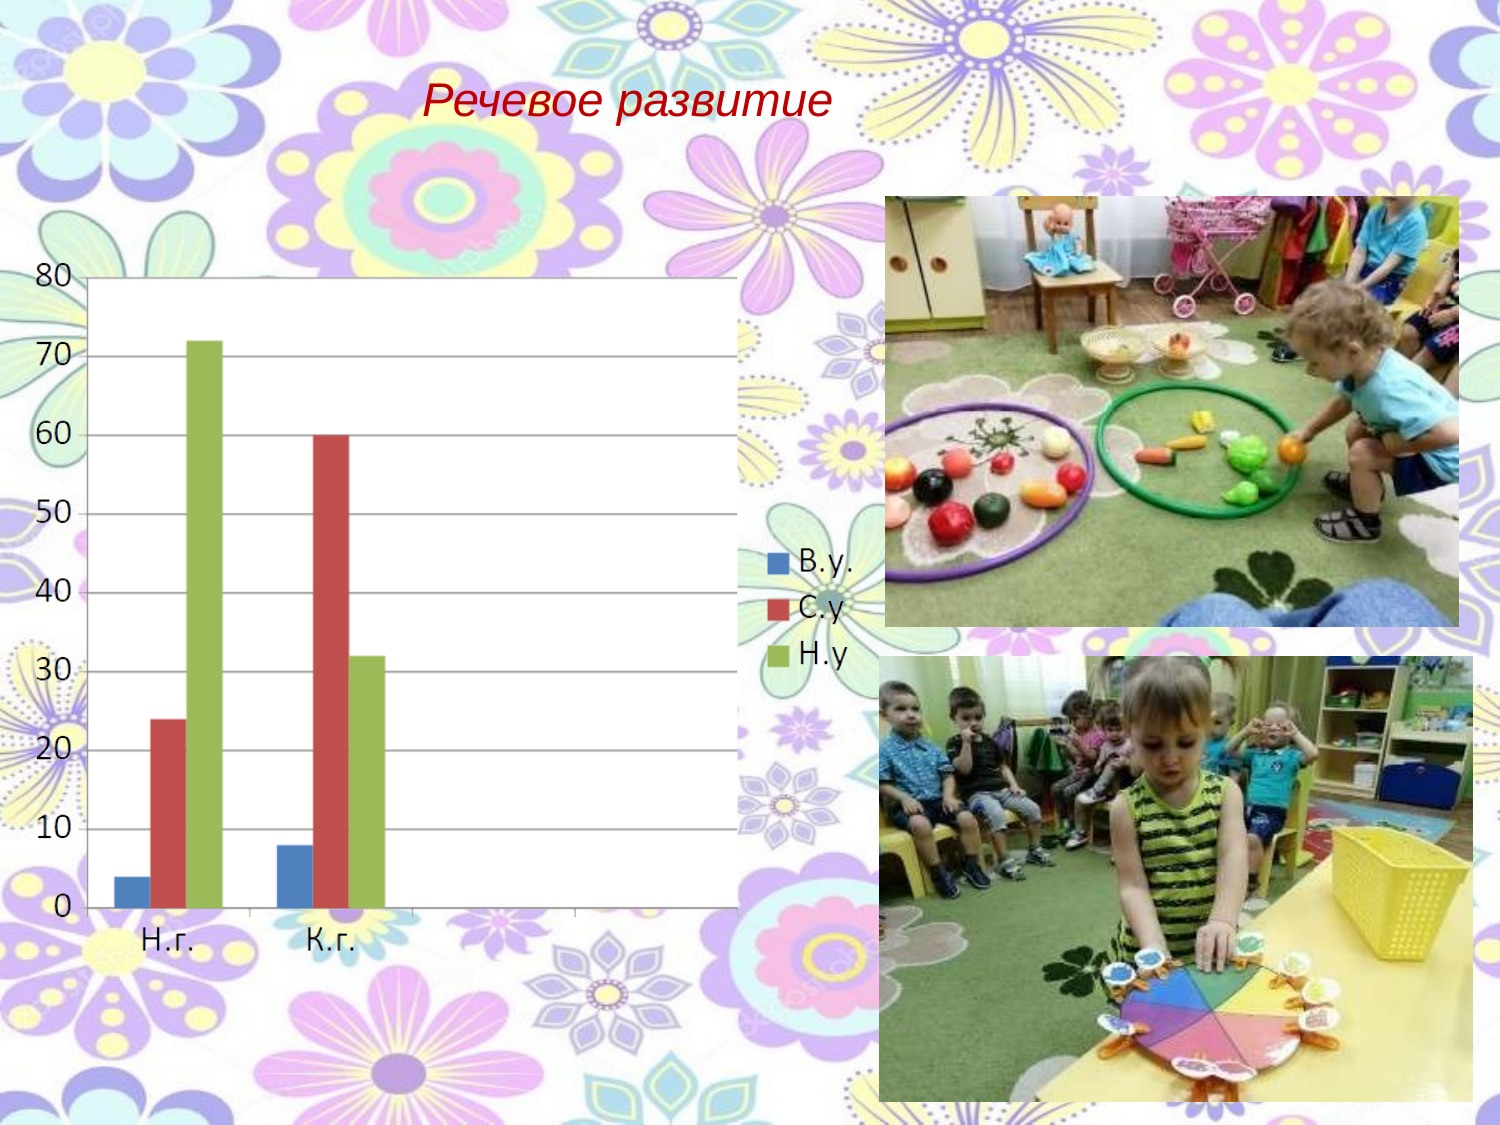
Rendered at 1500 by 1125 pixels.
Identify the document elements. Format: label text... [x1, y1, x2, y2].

picture [885, 196, 1459, 627]
picture [17, 243, 1473, 1102]
text_box Речевое развитие [17, 61, 1238, 191]
